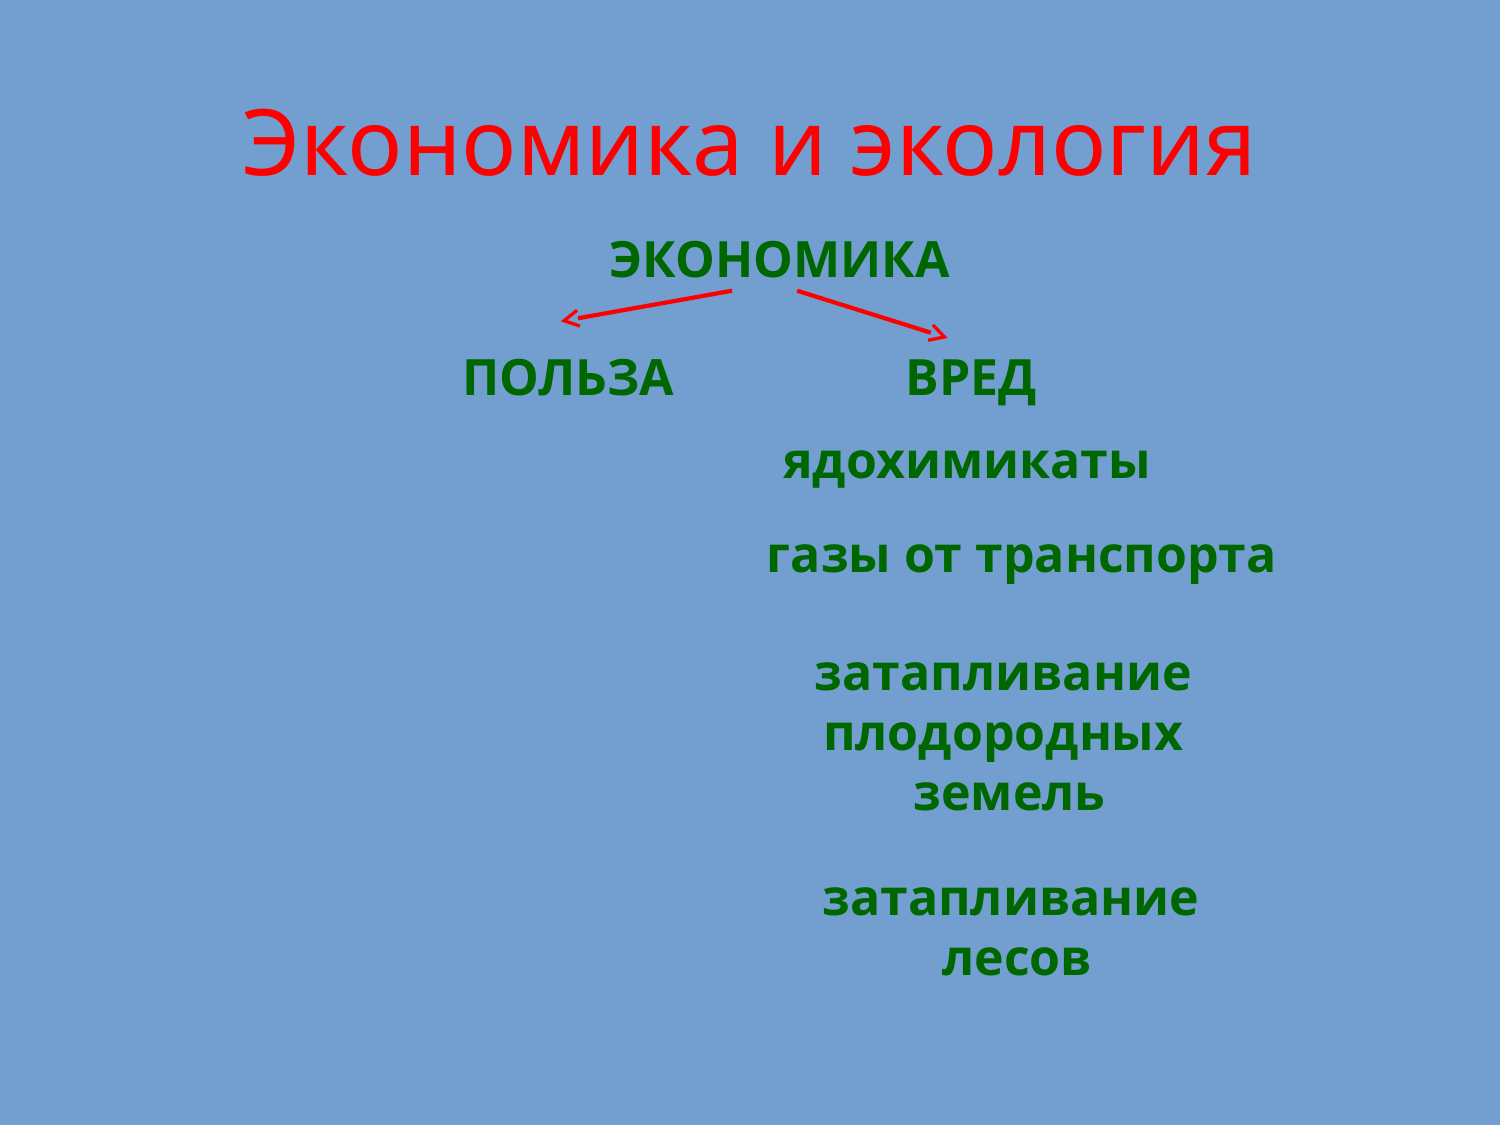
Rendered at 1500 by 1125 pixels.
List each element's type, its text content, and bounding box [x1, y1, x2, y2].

title Экономика и экология [75, 45, 1425, 233]
text_box ПОЛЬЗА [447, 338, 690, 413]
text_box ядохимикаты [768, 420, 1166, 496]
text_box ВРЕД [890, 338, 1052, 413]
text_box ЭКОНОМИКА [594, 219, 965, 295]
text_box газы от транспорта [752, 515, 1292, 591]
text_box затапливание плодородных земель [800, 633, 1220, 829]
text_box затапливание лесов [807, 857, 1228, 993]
